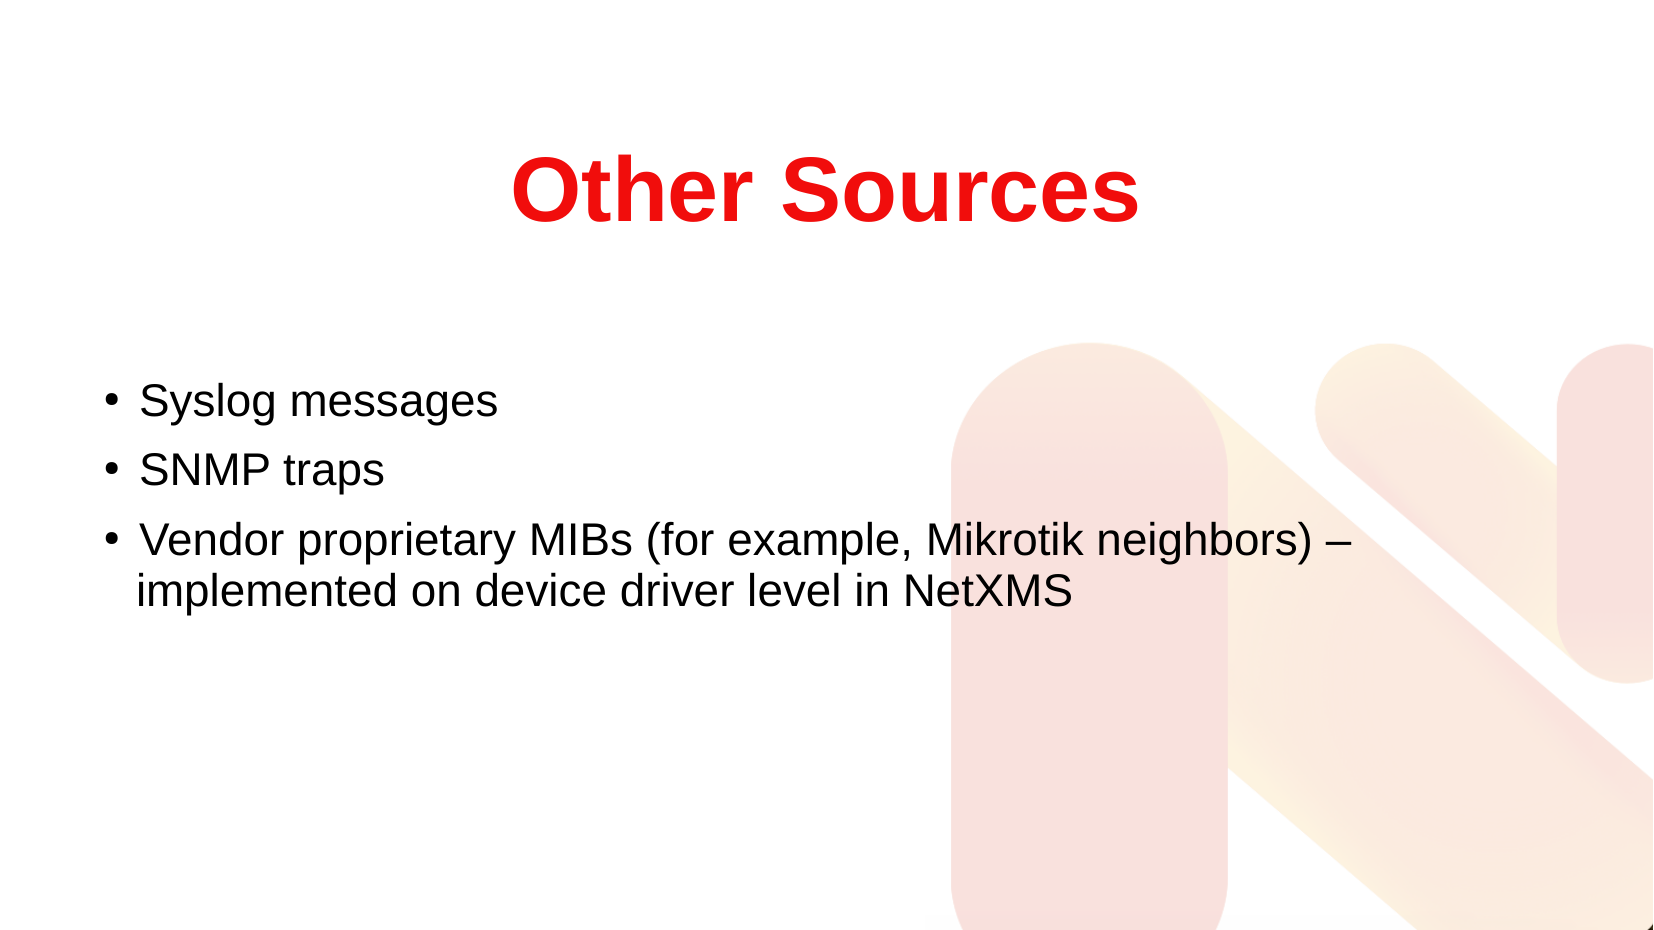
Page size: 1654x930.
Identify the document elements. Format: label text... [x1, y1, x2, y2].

picture [925, 327, 1653, 930]
subtitle Syslog messages SNMP traps Vendor proprietary MIBs (for example, Mikrotik neighbors) – implemented on device driver level in NetXMS [82, 375, 1571, 617]
title Other Sources [82, 112, 1571, 268]
